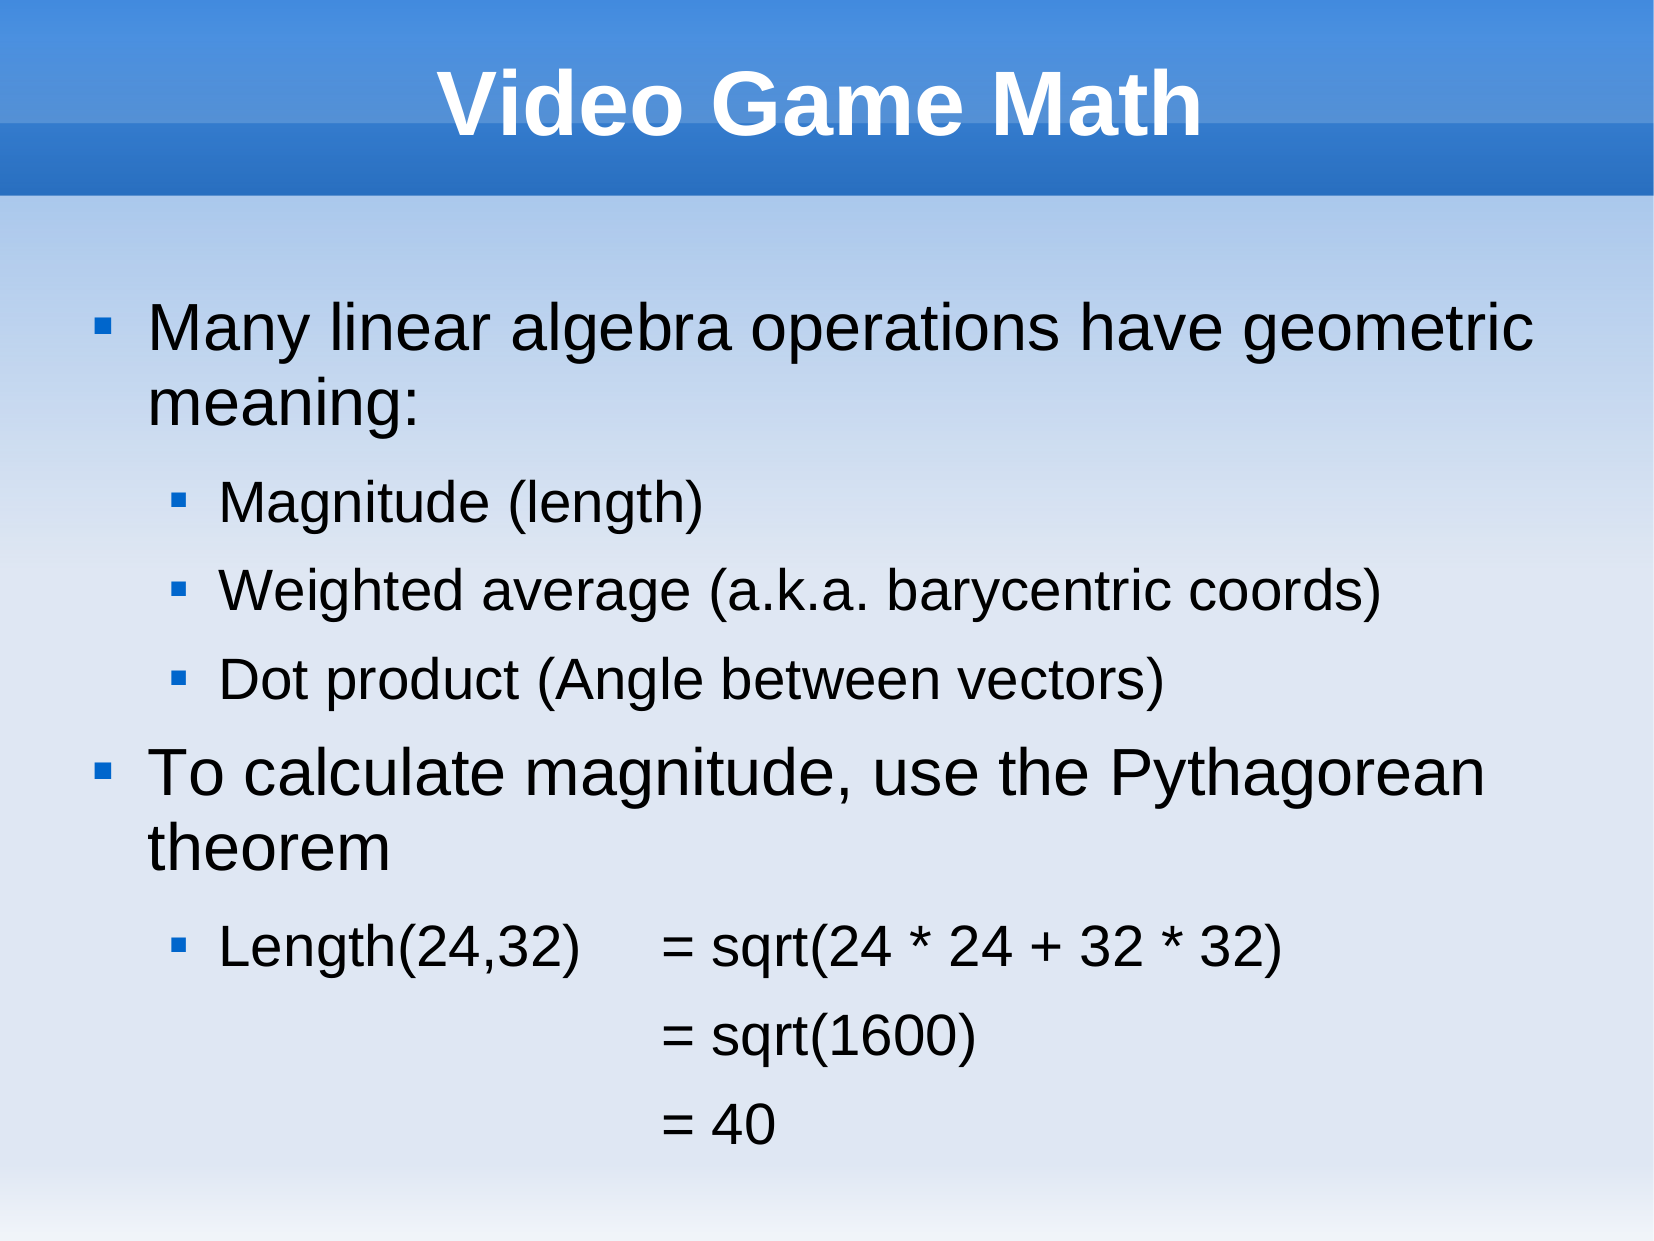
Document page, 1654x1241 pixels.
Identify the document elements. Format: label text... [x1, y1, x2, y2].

picture [0, 0, 1654, 1241]
title Video Game Math [76, 0, 1565, 208]
list Many linear algebra operations have geometric meaning: Magnitude (length) Weighted average (a.k.a. barycentric coords) Dot product (Angle between vectors) To calculate magnitude, use the Pythagorean theorem Length(24,32) = sqrt(24 * 24 + 32 * 32) = sqrt(1600) = 40 [76, 290, 1565, 1202]
